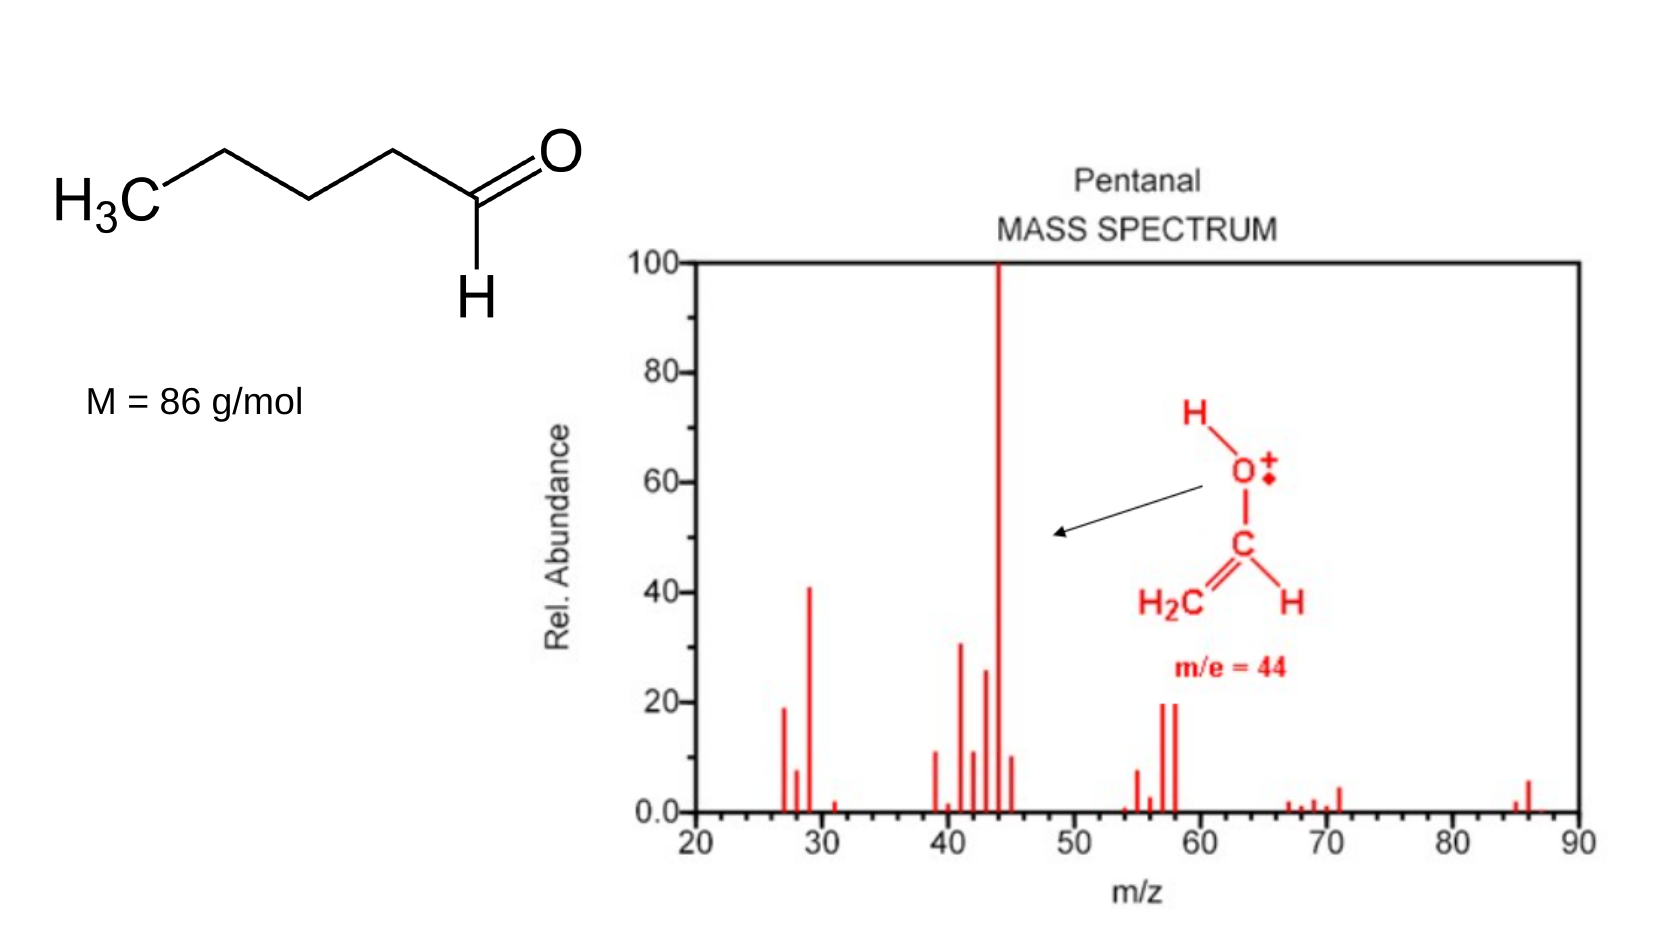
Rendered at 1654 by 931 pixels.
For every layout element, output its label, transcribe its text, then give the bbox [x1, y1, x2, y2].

text_box M = 86 g/mol [70, 373, 461, 473]
picture [46, 115, 1654, 910]
